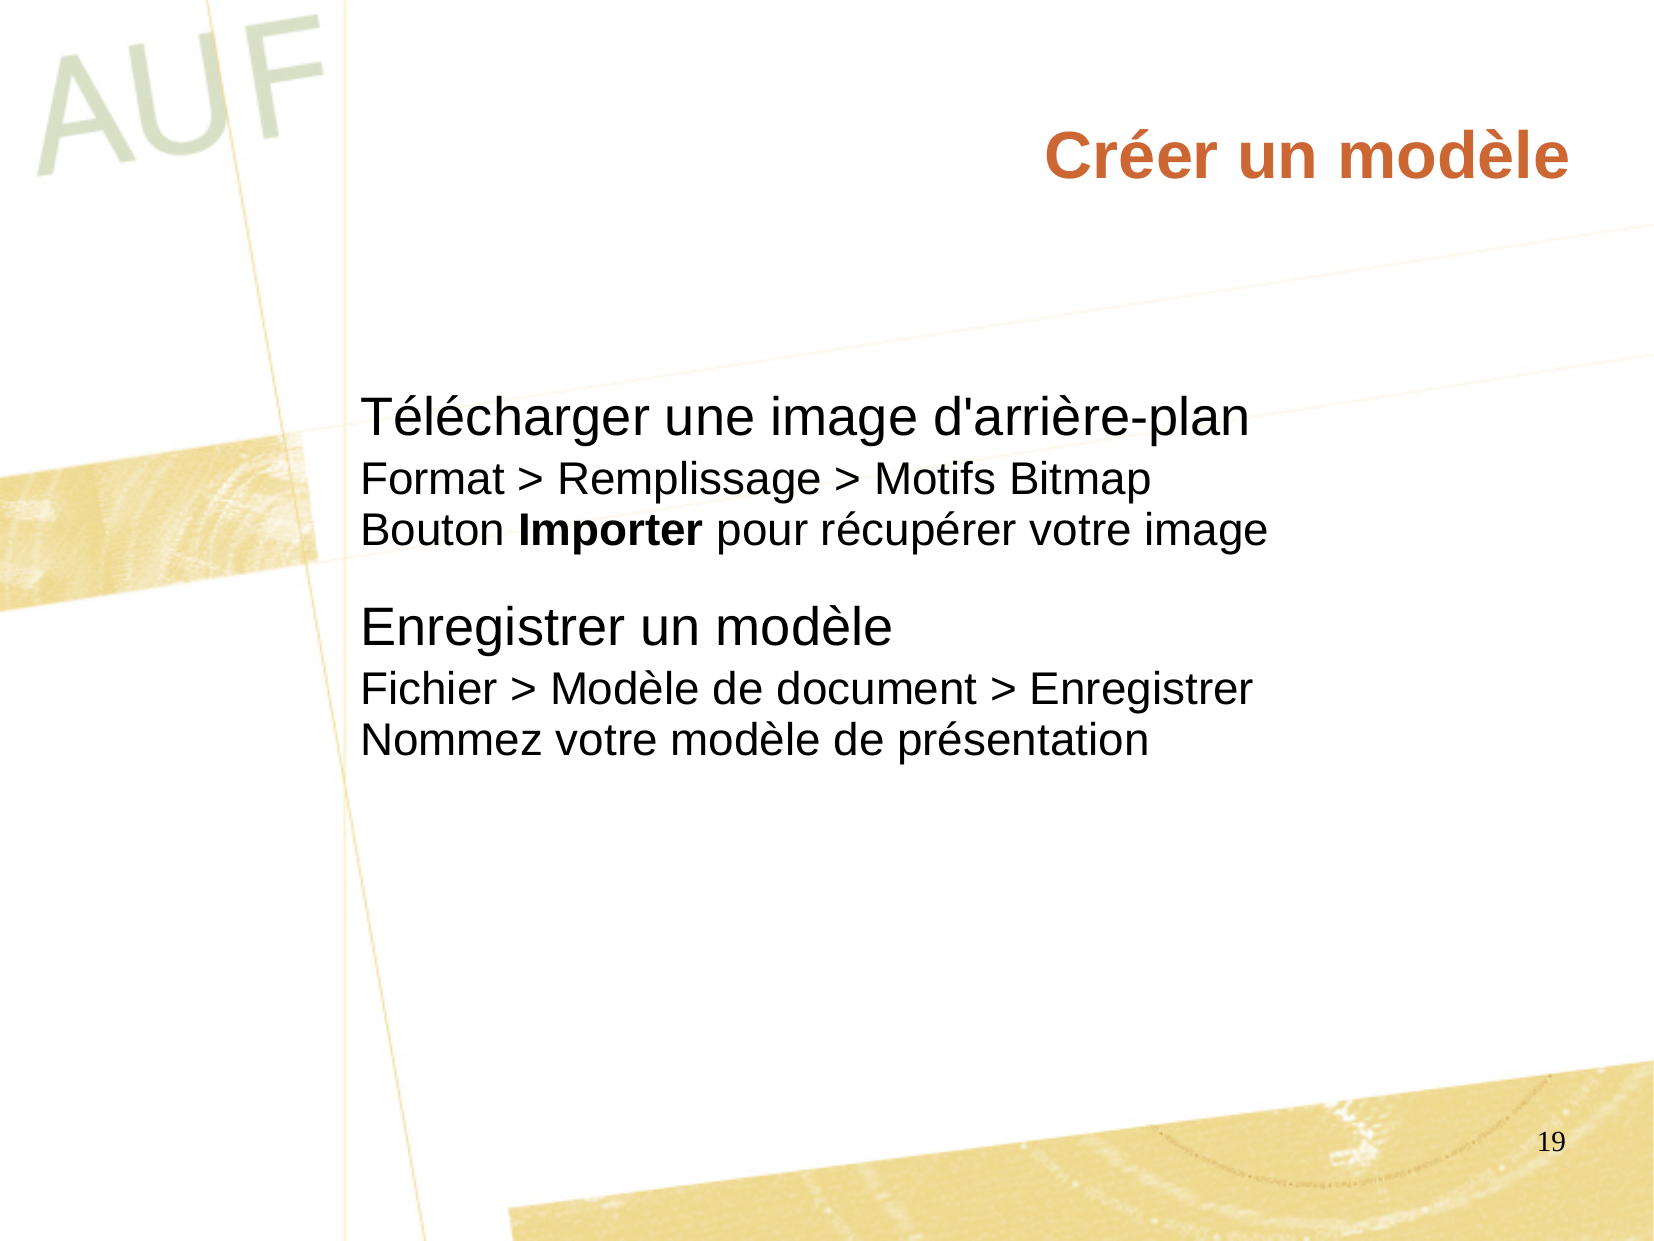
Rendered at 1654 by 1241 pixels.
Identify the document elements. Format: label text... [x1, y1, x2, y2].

subtitle Télécharger une image d'arrière-plan Format > Remplissage > Motifs Bitmap Bouton Importer pour récupérer votre image Enregistrer un modèle Fichier > Modèle de document > Enregistrer Nommez votre modèle de présentation [324, 354, 1595, 798]
picture [0, 0, 1654, 1241]
title Créer un modèle [324, 59, 1571, 252]
